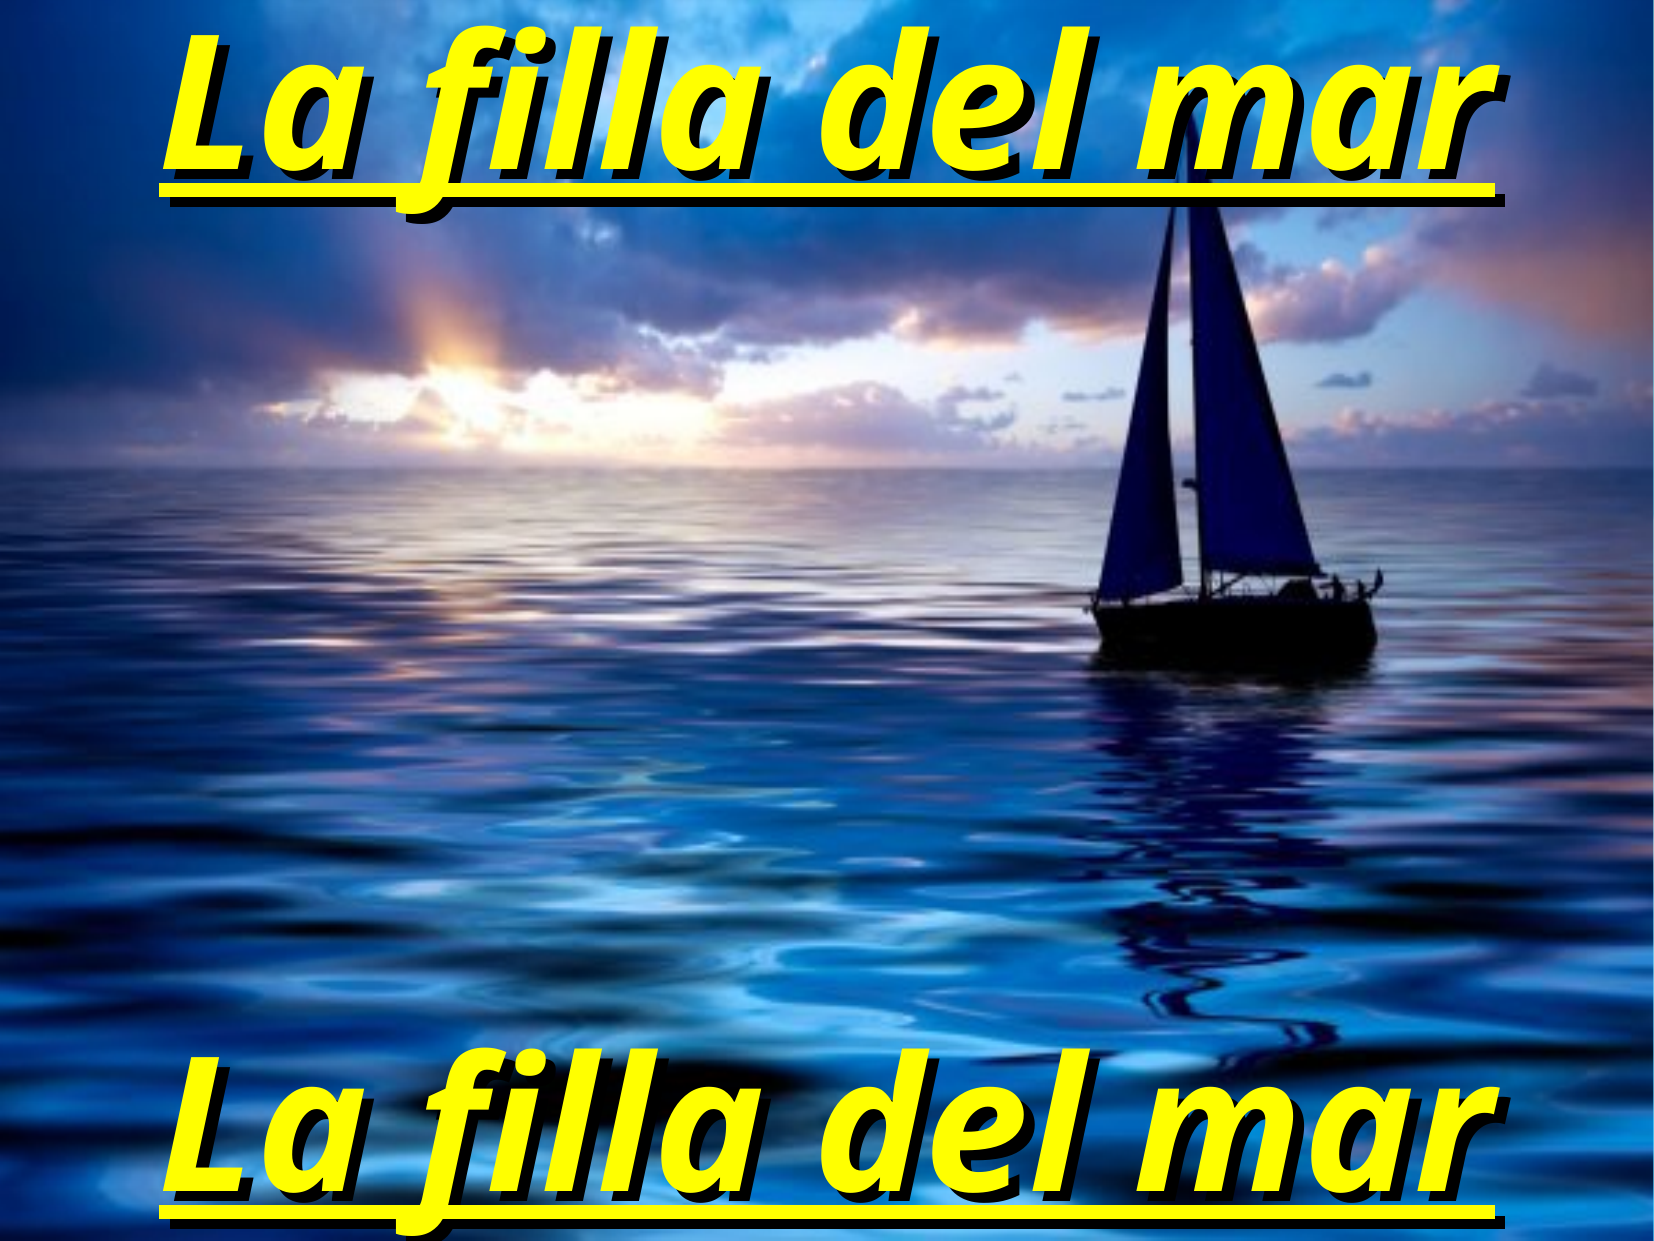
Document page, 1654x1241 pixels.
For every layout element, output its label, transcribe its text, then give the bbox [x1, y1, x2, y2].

title La filla del mar La filla del mar [0, 0, 1654, 1241]
